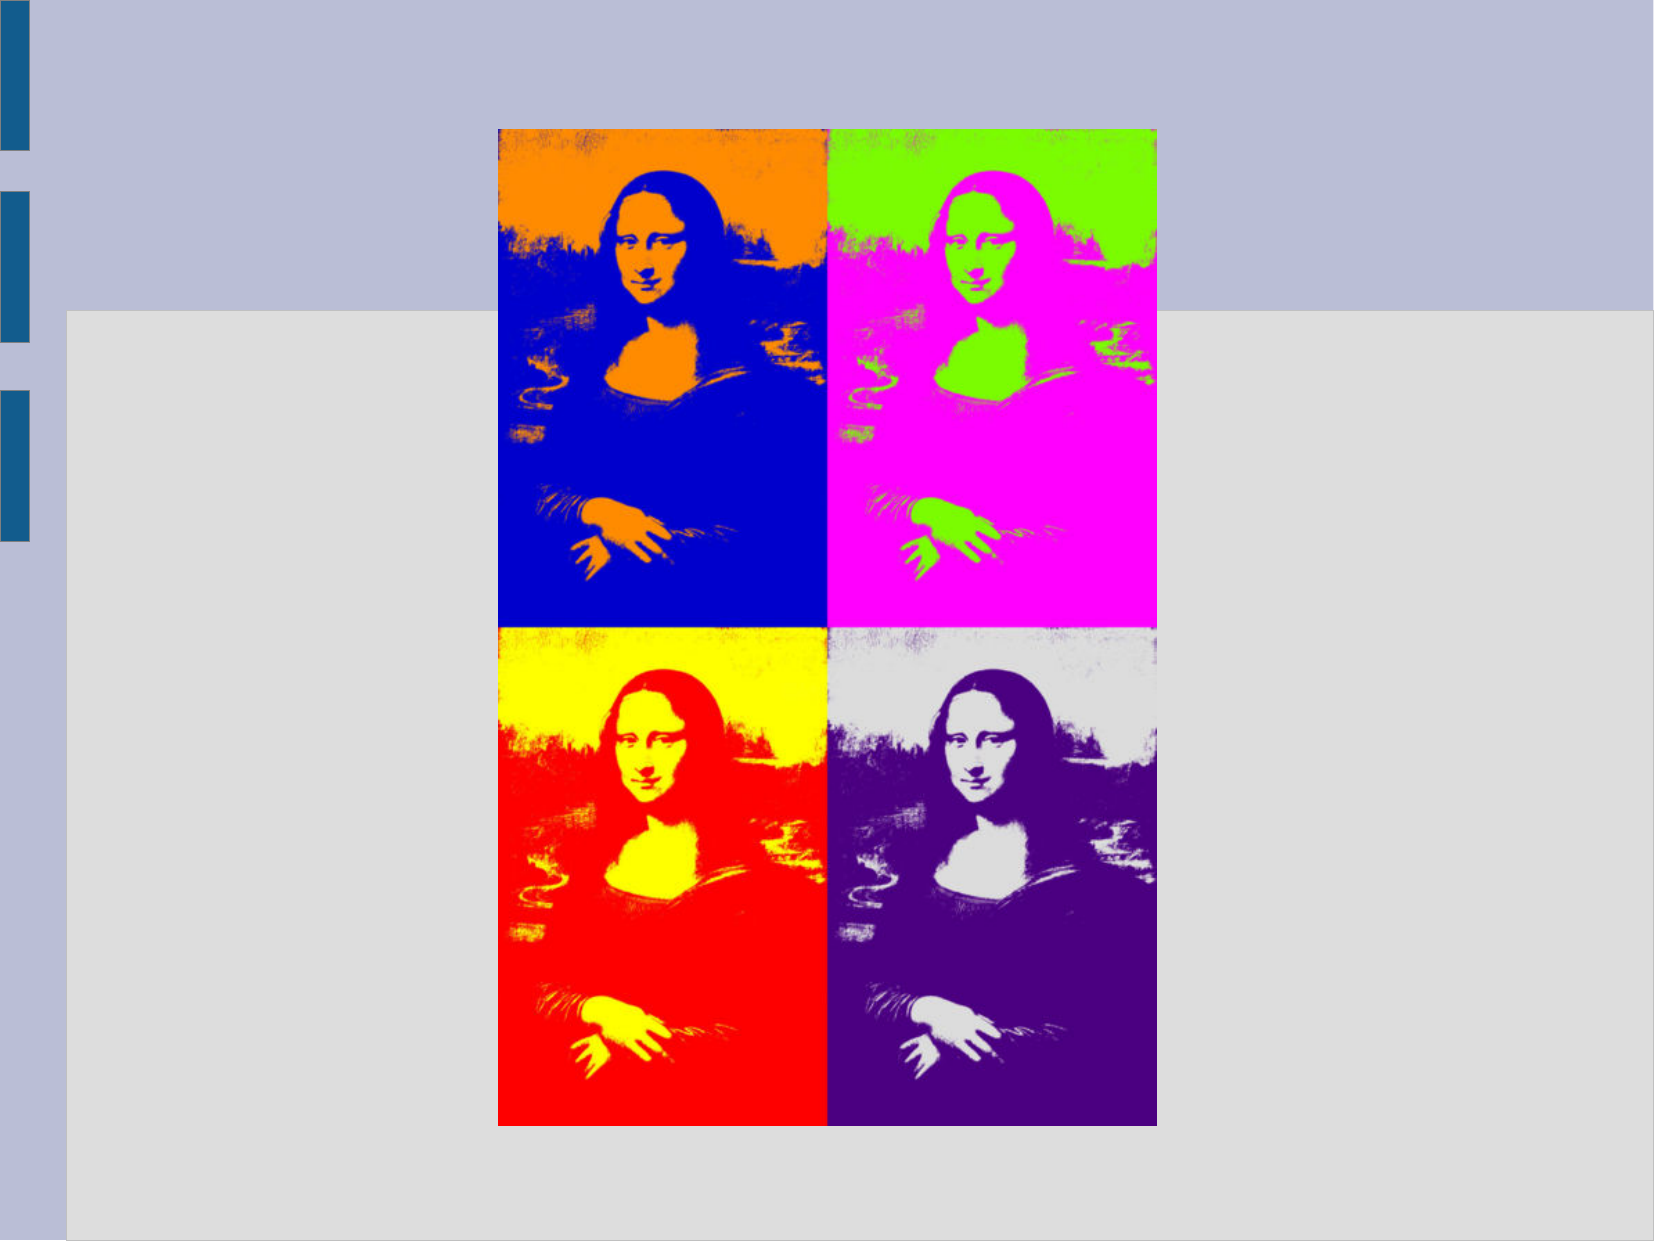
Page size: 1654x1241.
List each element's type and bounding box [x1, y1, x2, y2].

picture [498, 129, 1157, 1126]
title [121, 91, 1534, 299]
